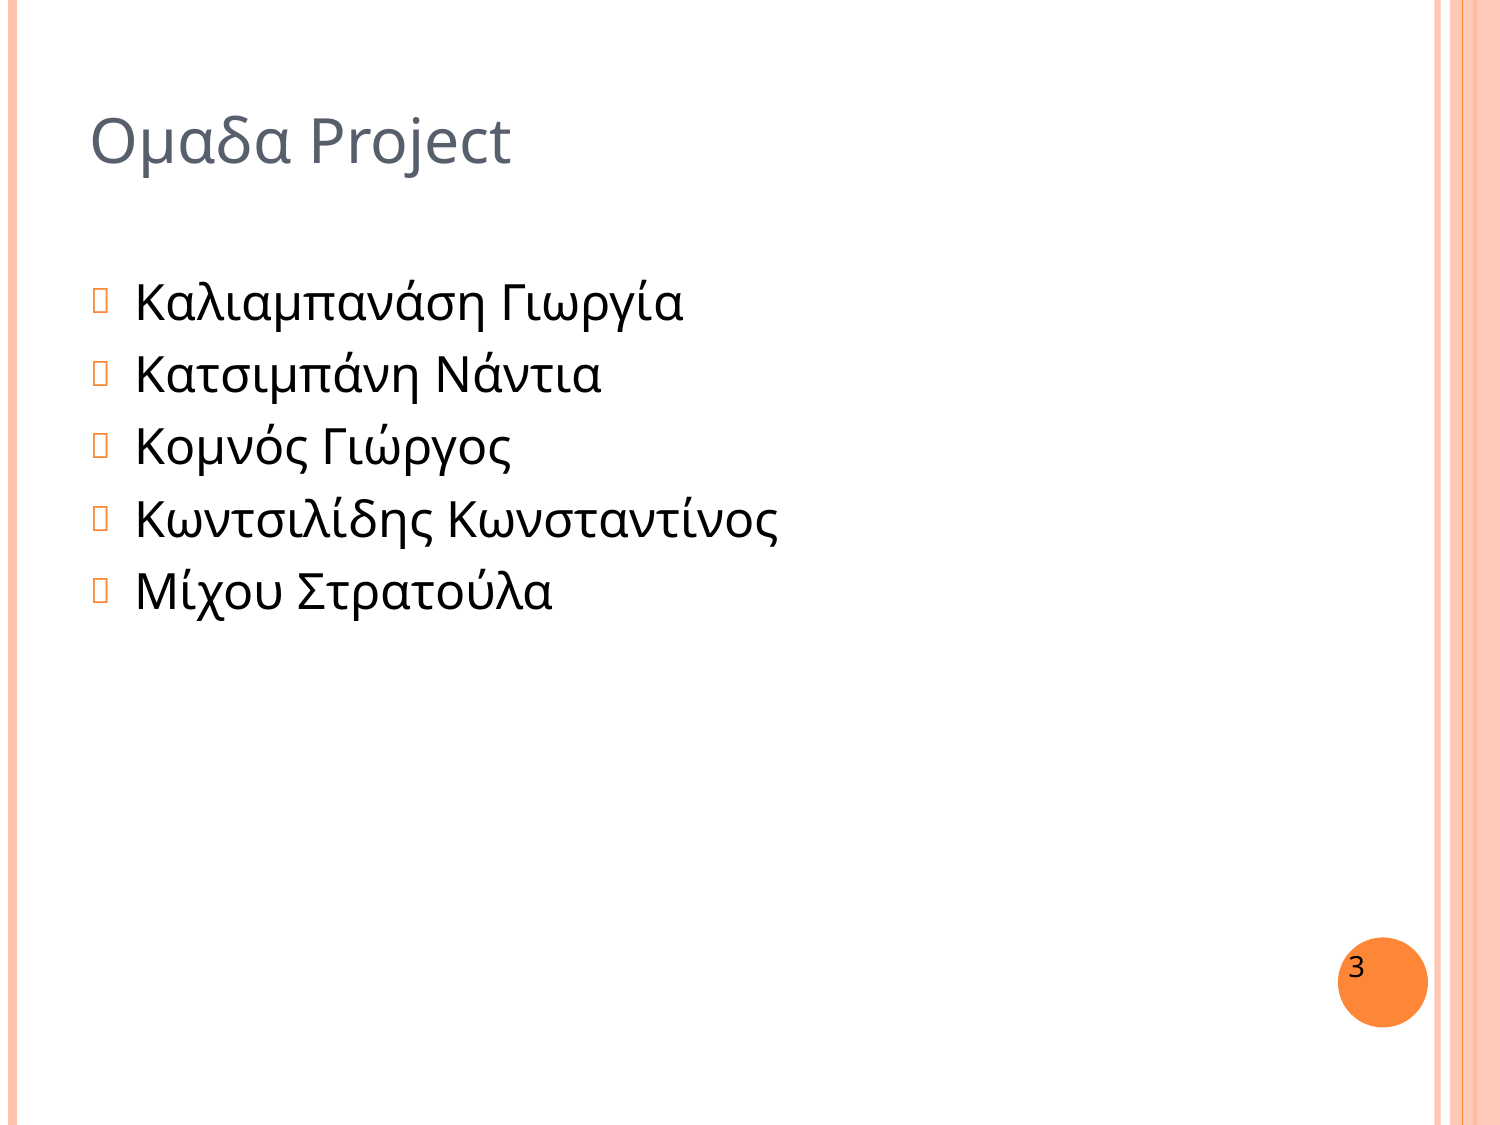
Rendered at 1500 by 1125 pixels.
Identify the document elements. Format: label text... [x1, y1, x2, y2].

slide_number <αριθμός> [1333, 940, 1434, 1027]
title Ομαδα Project [75, 45, 1300, 233]
list Καλιαμπανάση Γιωργία Κατσιμπάνη Νάντια Κομνός Γιώργος Κωντσιλίδης Κωνσταντίνος Μίχου Στρατούλα [75, 262, 1300, 1062]
